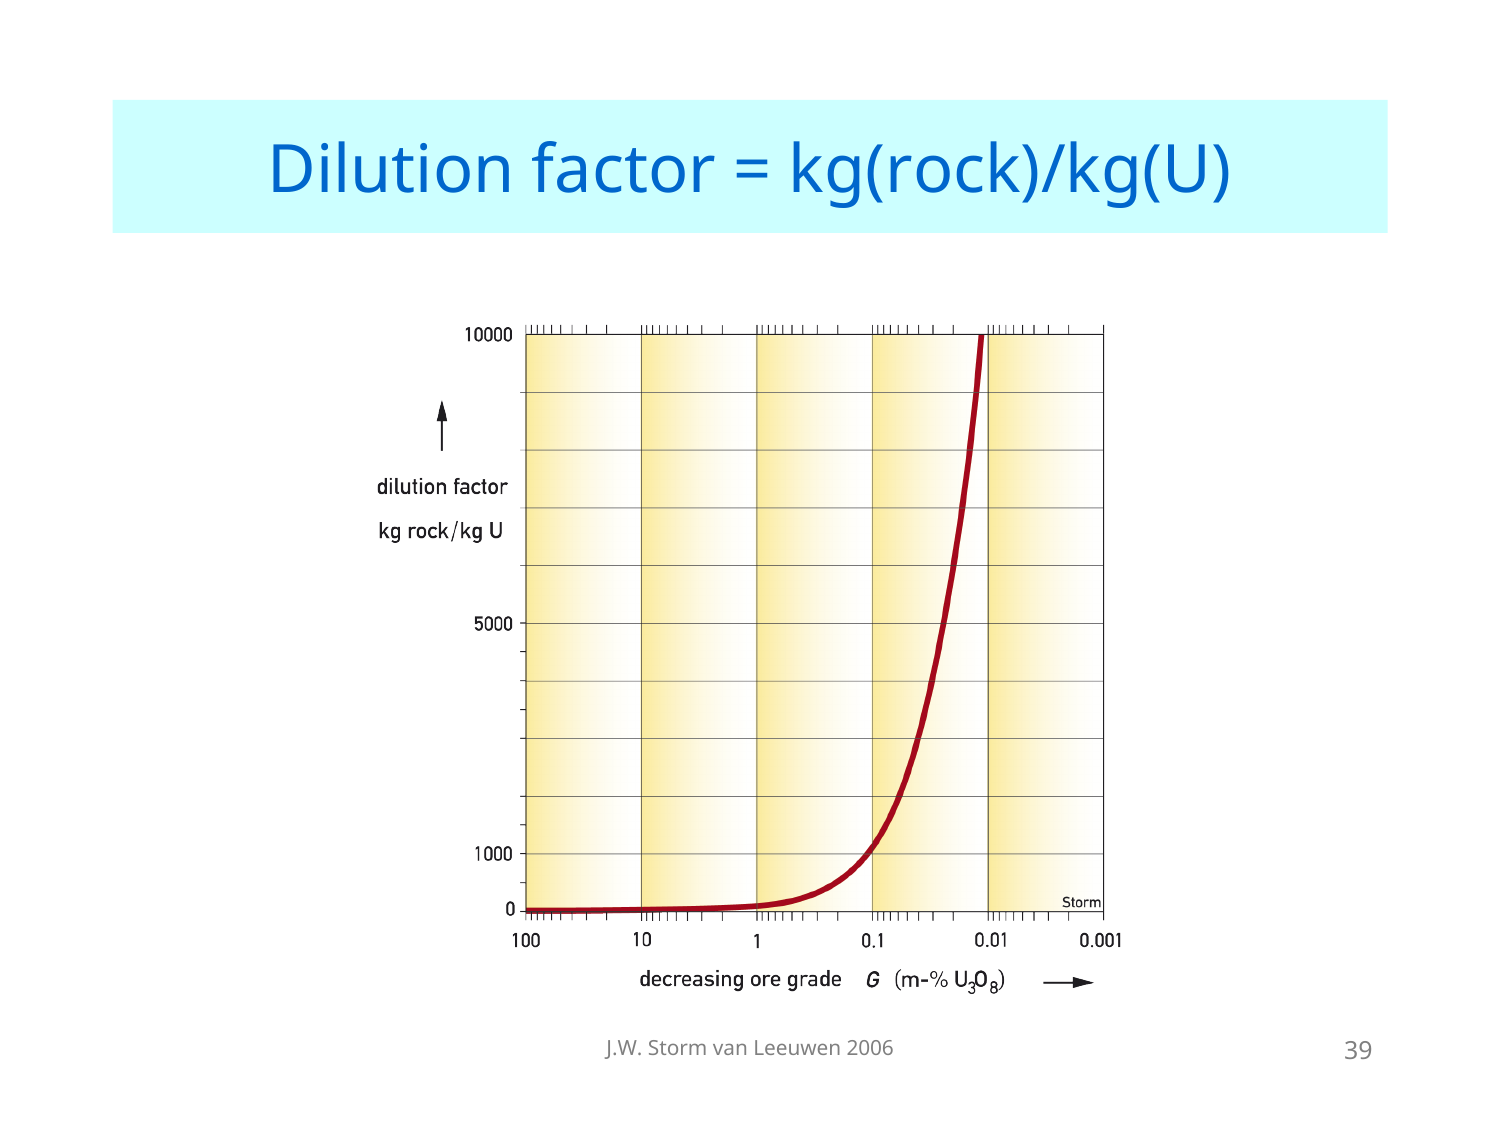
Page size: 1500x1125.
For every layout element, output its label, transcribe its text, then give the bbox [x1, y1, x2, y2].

picture [376, 324, 1124, 1000]
title Dilution factor = kg(rock)/kg(U) [112, 99, 1388, 233]
